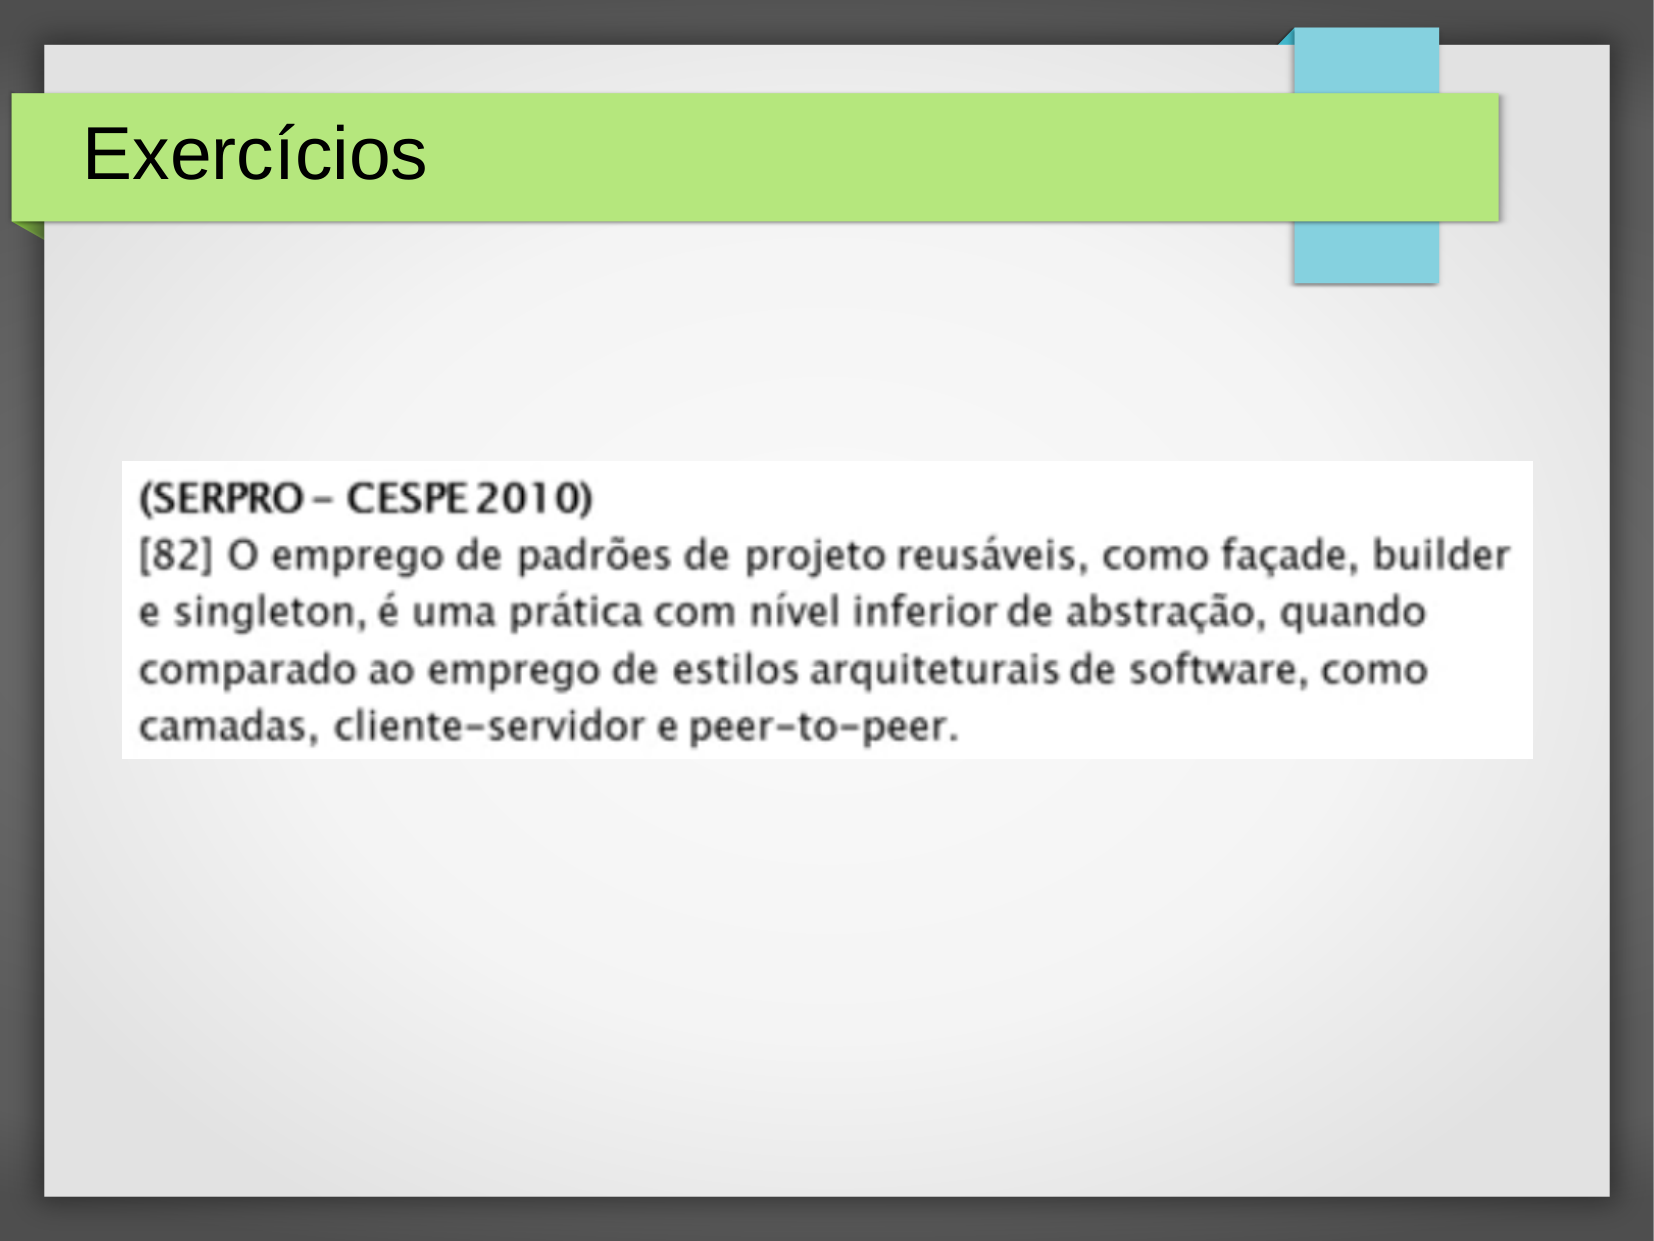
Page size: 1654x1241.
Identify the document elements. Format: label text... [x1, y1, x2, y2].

title Exercícios [82, 94, 1264, 213]
picture [0, 0, 1654, 1241]
